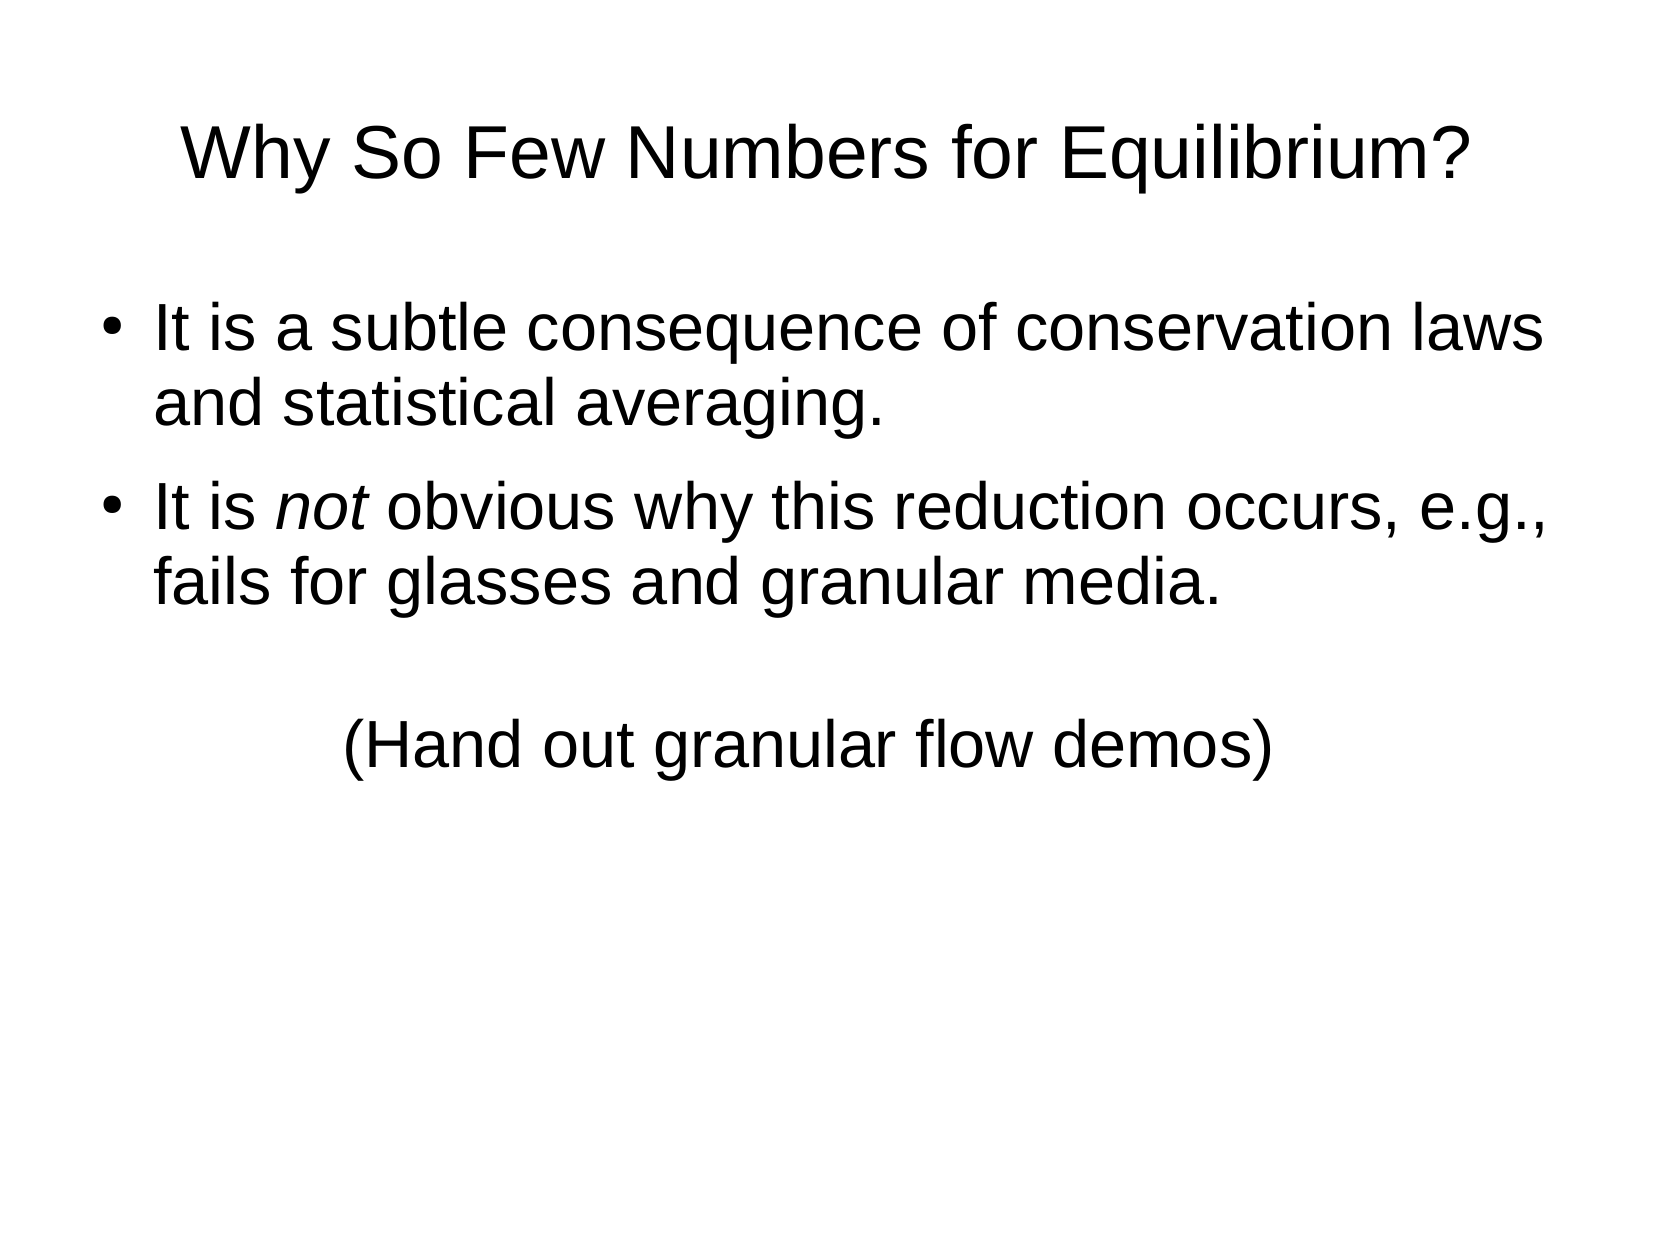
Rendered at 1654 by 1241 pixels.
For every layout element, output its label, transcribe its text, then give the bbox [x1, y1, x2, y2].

title Why So Few Numbers for Equilibrium? [82, 56, 1571, 250]
text_box (Hand out granular flow demos) [327, 699, 1293, 790]
list It is a subtle consequence of conservation laws and statistical averaging. It is not obvious why this reduction occurs, e.g., fails for glasses and granular media. [82, 290, 1571, 1094]
